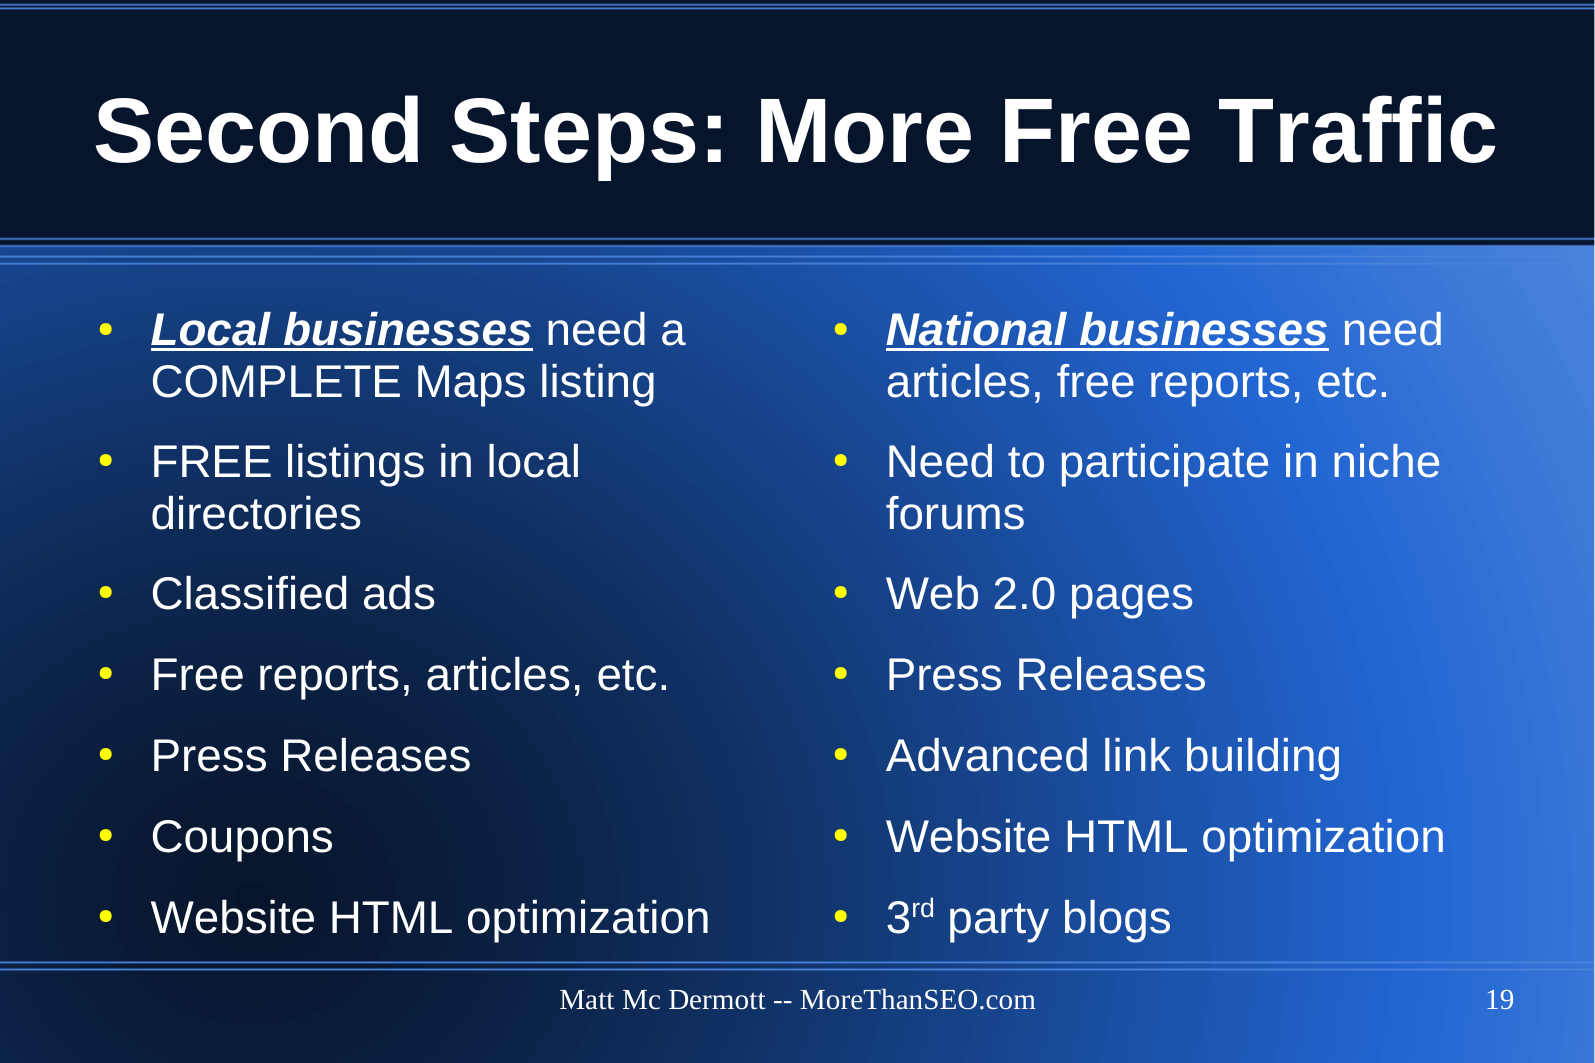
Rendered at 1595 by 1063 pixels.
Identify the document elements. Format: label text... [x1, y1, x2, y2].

picture [0, 0, 1595, 1063]
list Local businesses need a COMPLETE Maps listing FREE listings in local directories Classified ads Free reports, articles, etc. Press Releases Coupons Website HTML optimization [79, 304, 780, 942]
title Second Steps: More Free Traffic [79, 42, 1515, 220]
list National businesses need articles, free reports, etc. Need to participate in niche forums Web 2.0 pages Press Releases Advanced link building Website HTML optimization 3rd party blogs [814, 304, 1516, 944]
